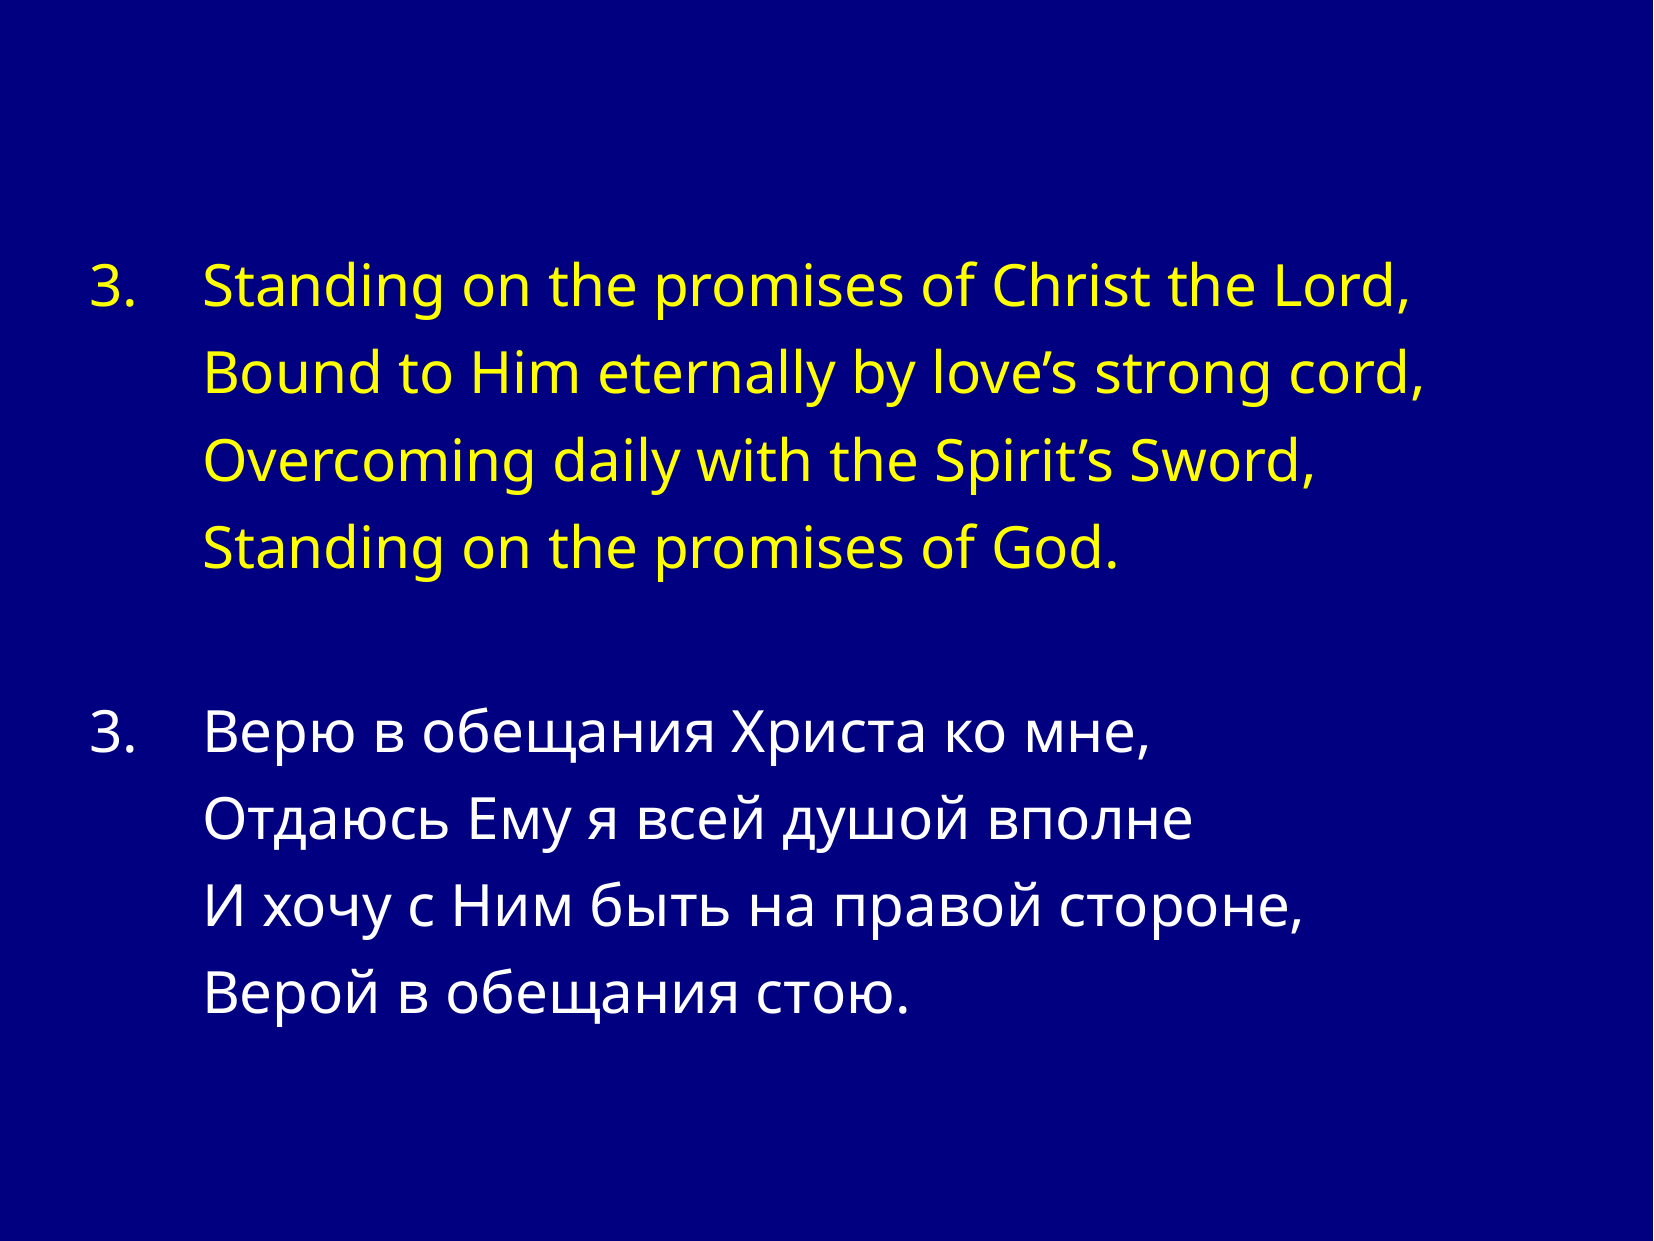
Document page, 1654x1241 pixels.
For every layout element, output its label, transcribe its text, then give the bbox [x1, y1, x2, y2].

text_box 3. Standing on the promises of Christ the Lord, Bound to Him eternally by love’s strong cord, Overcoming daily with the Spirit’s Sword, Standing on the promises of God. [75, 150, 1576, 638]
text_box 3. Верю в обещания Христа ко мне, Отдаюсь Ему я всей душой вполне И хочу с Ним быть на правой стороне, Верой в обещания стою. [75, 675, 1576, 1163]
